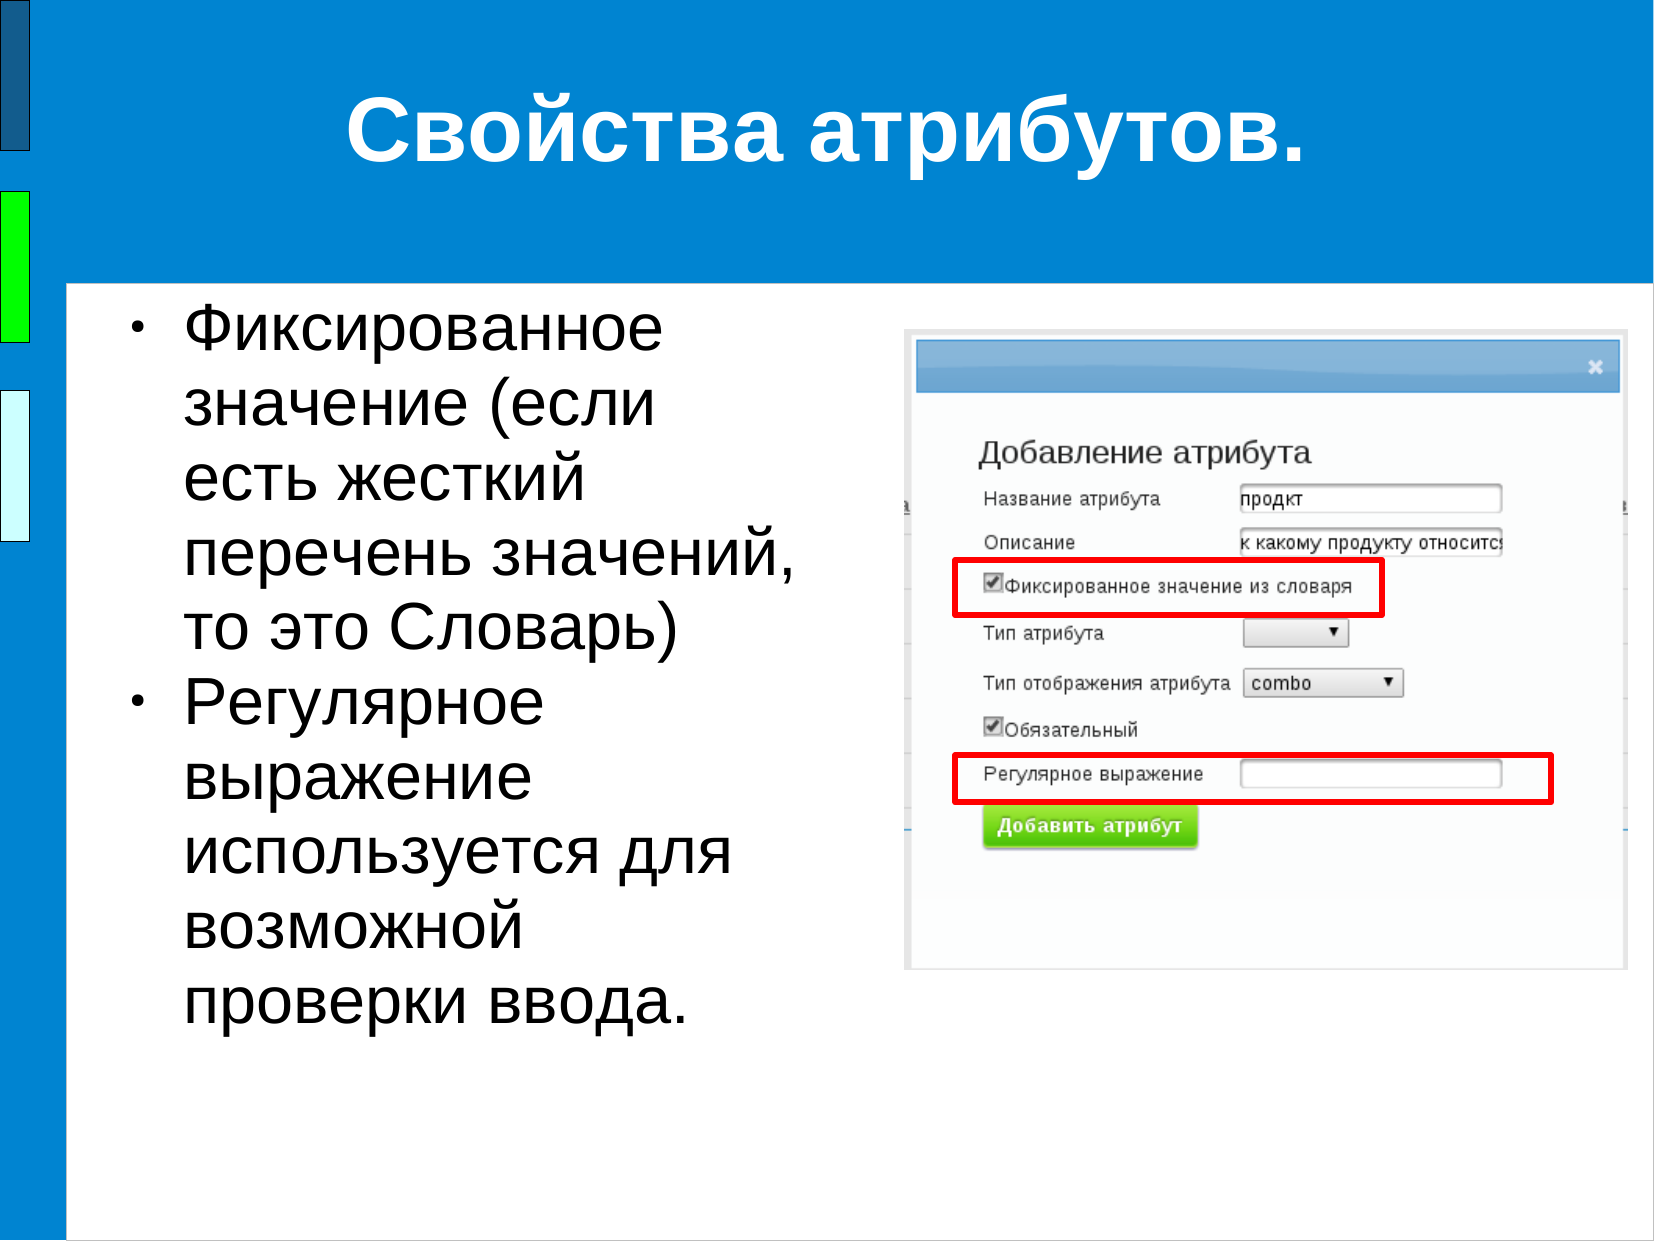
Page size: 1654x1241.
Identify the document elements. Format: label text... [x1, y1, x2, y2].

list Фиксированное значение (если есть жесткий перечень значений, то это Словарь) Регулярное выражение используется для возможной проверки ввода. [82, 290, 809, 1109]
picture [904, 329, 1628, 970]
title Свойства атрибутов. [82, 25, 1571, 233]
list [845, 290, 1572, 1094]
